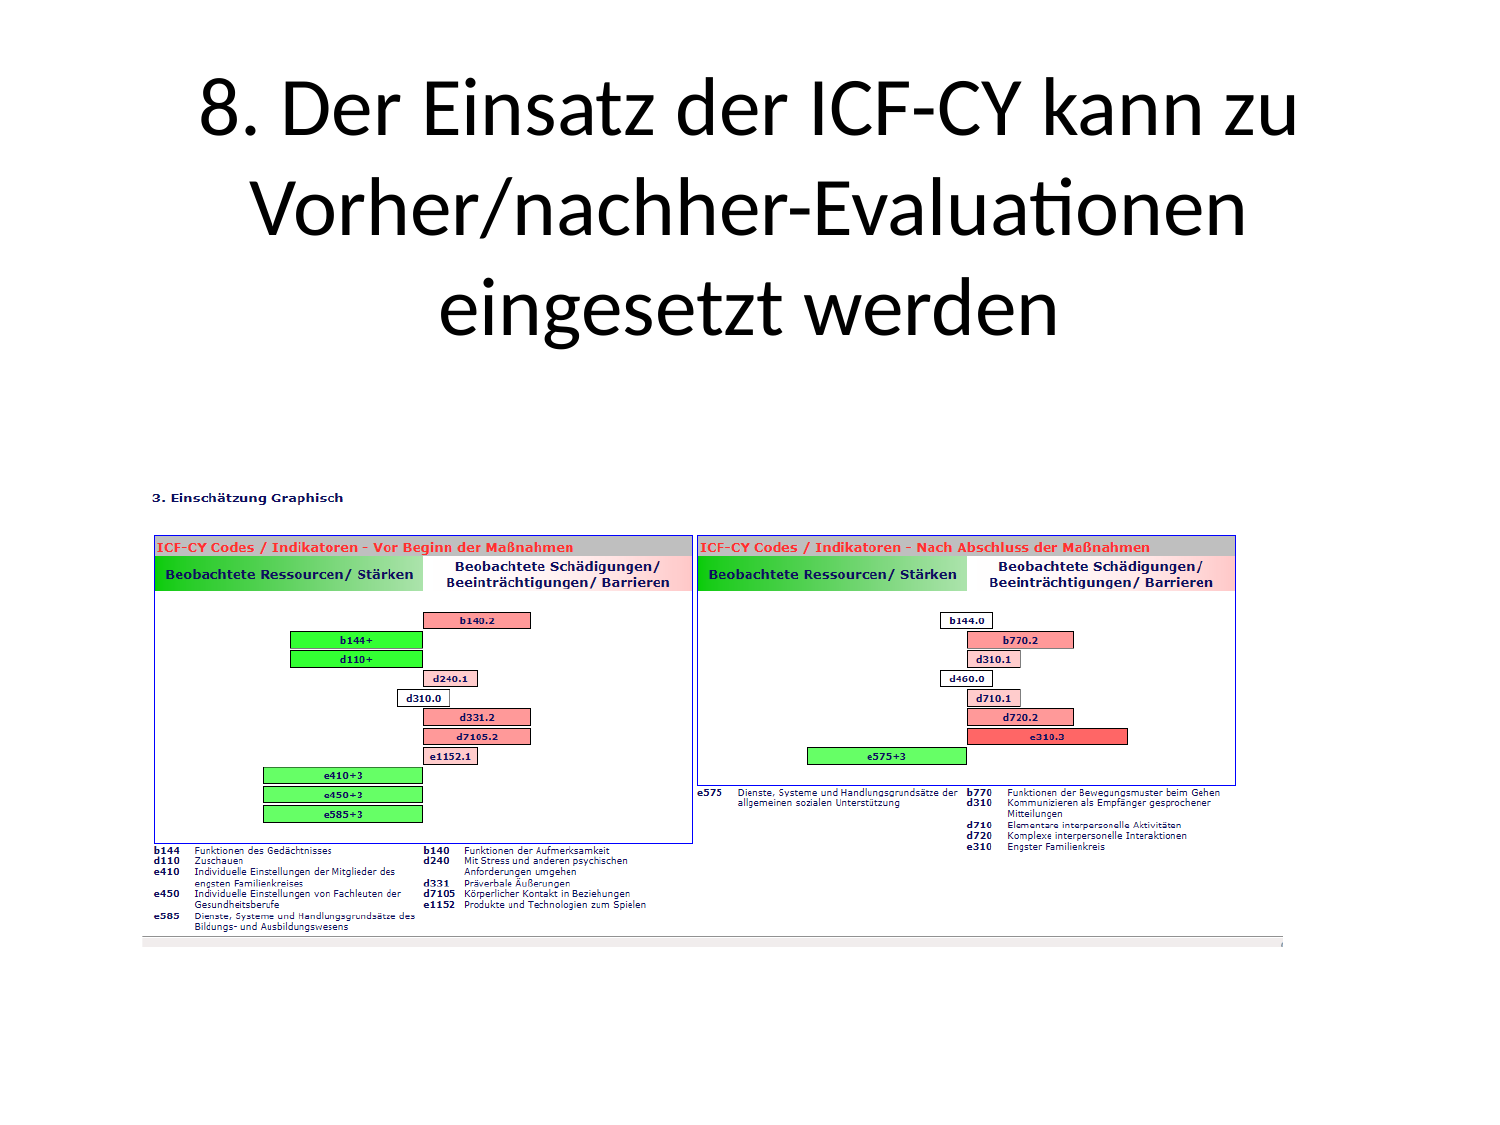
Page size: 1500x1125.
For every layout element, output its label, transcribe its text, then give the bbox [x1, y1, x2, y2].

picture [142, 475, 1283, 947]
title 8. Der Einsatz der ICF-CY kann zu Vorher/nachher-Evaluationen eingesetzt werden [75, 45, 1426, 233]
